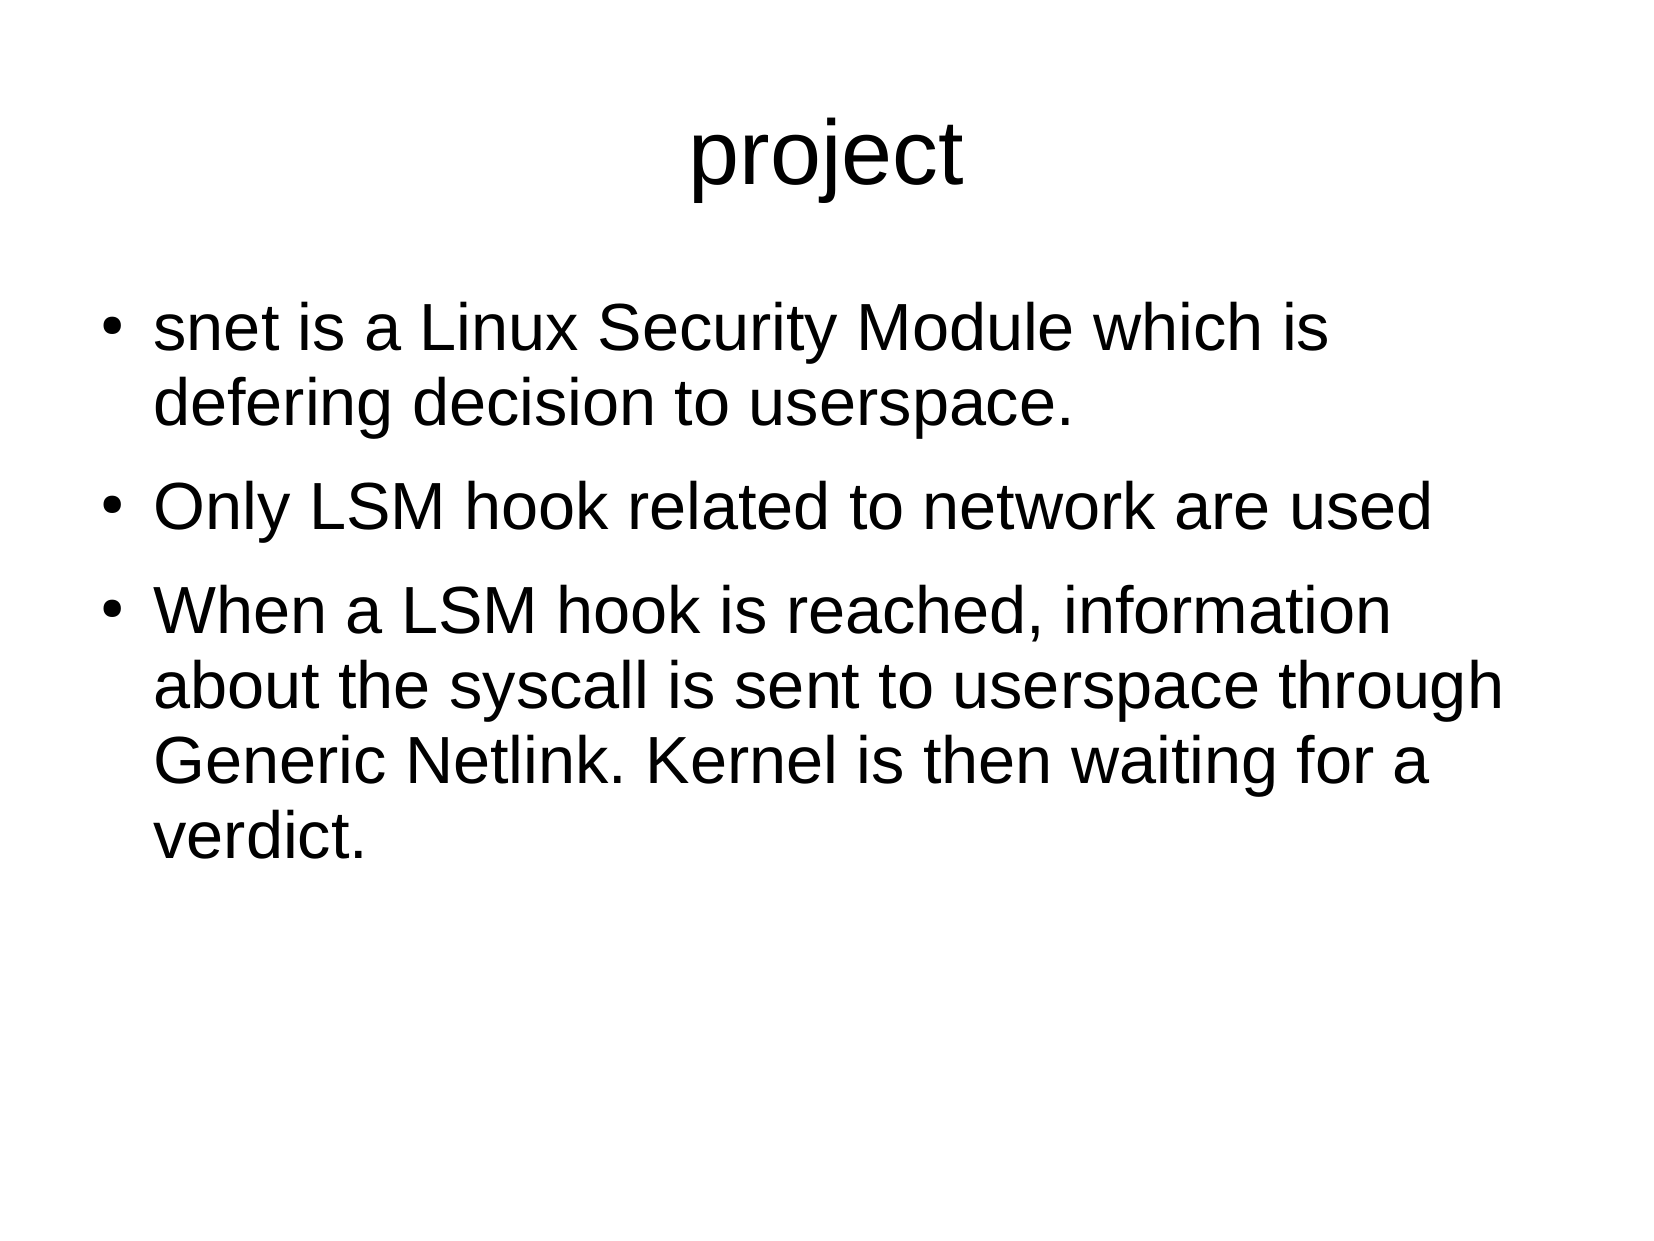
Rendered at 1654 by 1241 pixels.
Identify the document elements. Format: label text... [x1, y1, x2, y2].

title project [82, 49, 1571, 257]
list snet is a Linux Security Module which is defering decision to userspace. Only LSM hook related to network are used When a LSM hook is reached, information about the syscall is sent to userspace through Generic Netlink. Kernel is then waiting for a verdict. [82, 290, 1571, 1109]
